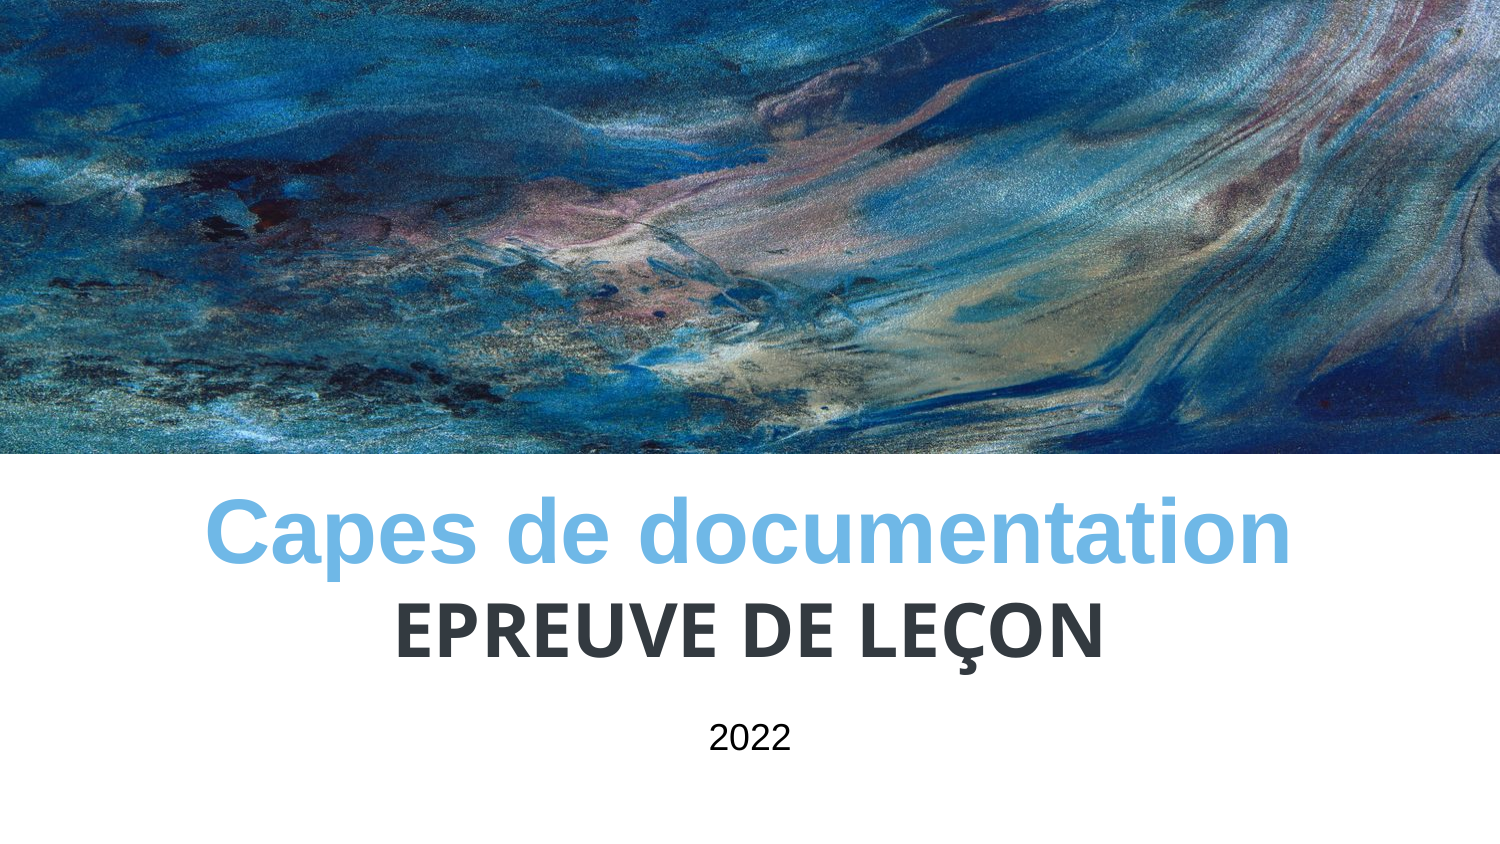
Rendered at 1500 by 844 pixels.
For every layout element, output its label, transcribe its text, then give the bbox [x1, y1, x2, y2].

text_box 2022 [0, 708, 1500, 766]
title Capes de documentation EPREUVE DE LEÇON [0, 457, 1500, 610]
picture [0, 0, 1500, 454]
